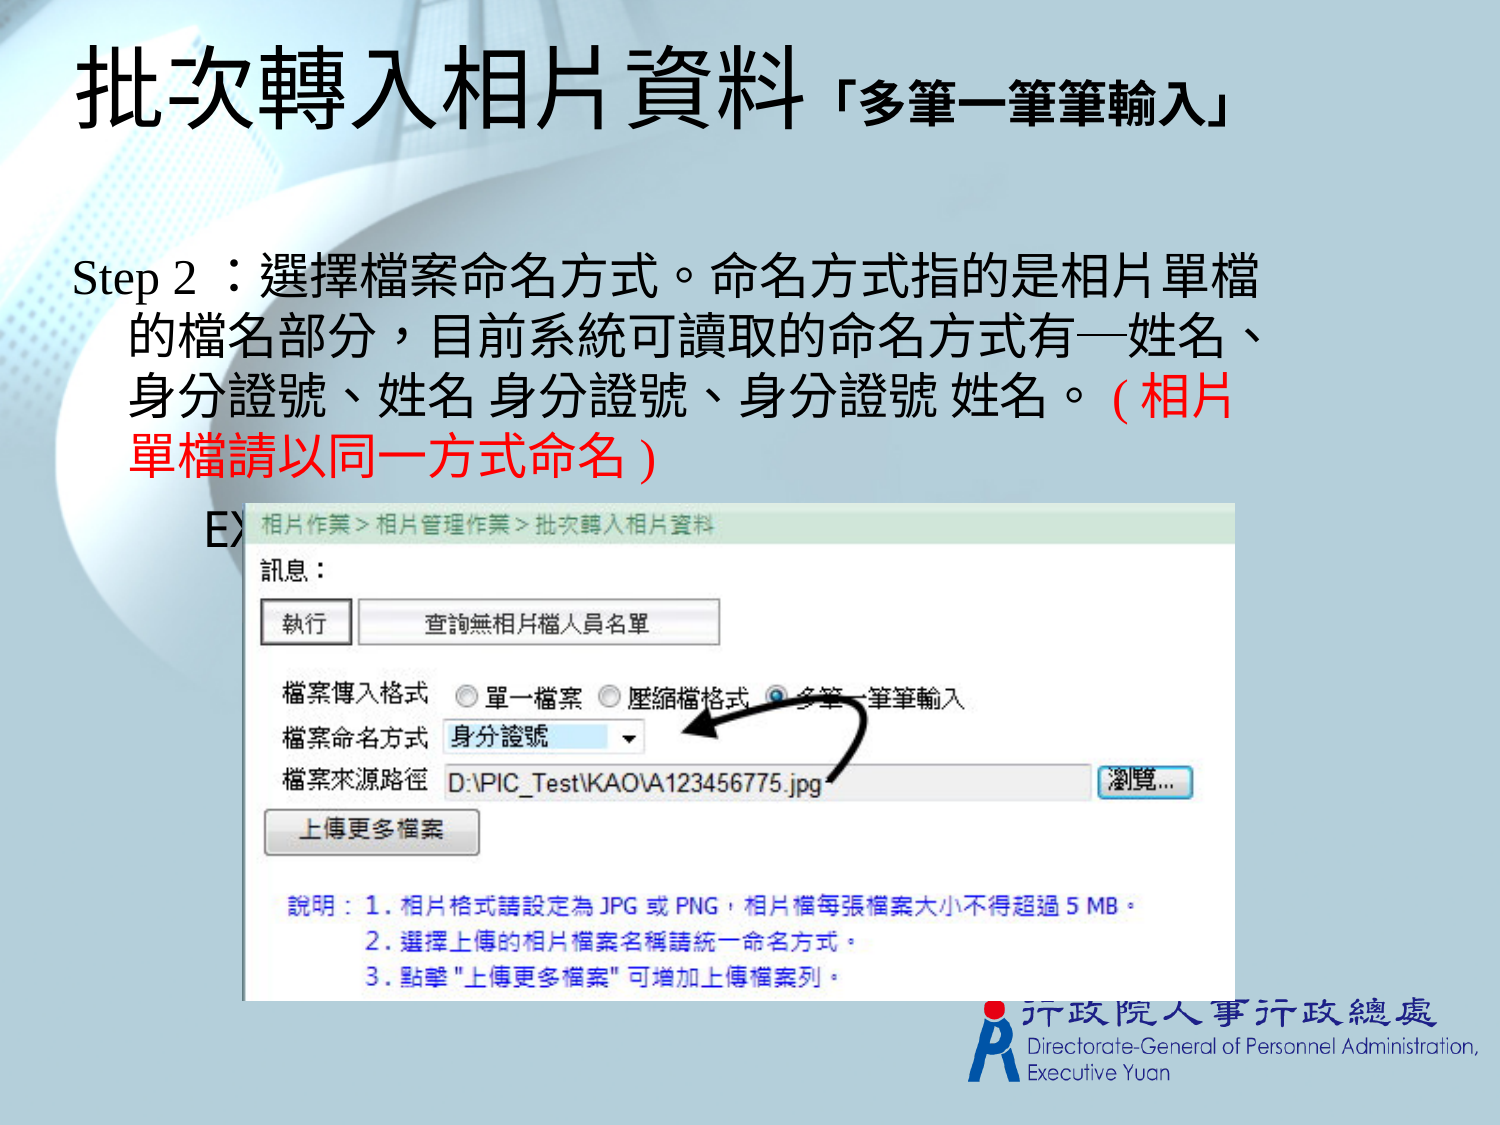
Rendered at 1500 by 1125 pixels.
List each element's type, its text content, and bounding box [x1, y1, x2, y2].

picture [242, 503, 1235, 1001]
text_box 批次轉入相片資料「多筆一筆筆輸入」 [58, 23, 1334, 138]
list Step 2：選擇檔案命名方式。命名方式指的是相片單檔的檔名部分，目前系統可讀取的命名方式有─姓名、身分證號、姓名 身分證號、身分證號 姓名。(相片單檔請以同一方式命名) EX： [0, 237, 1276, 1083]
